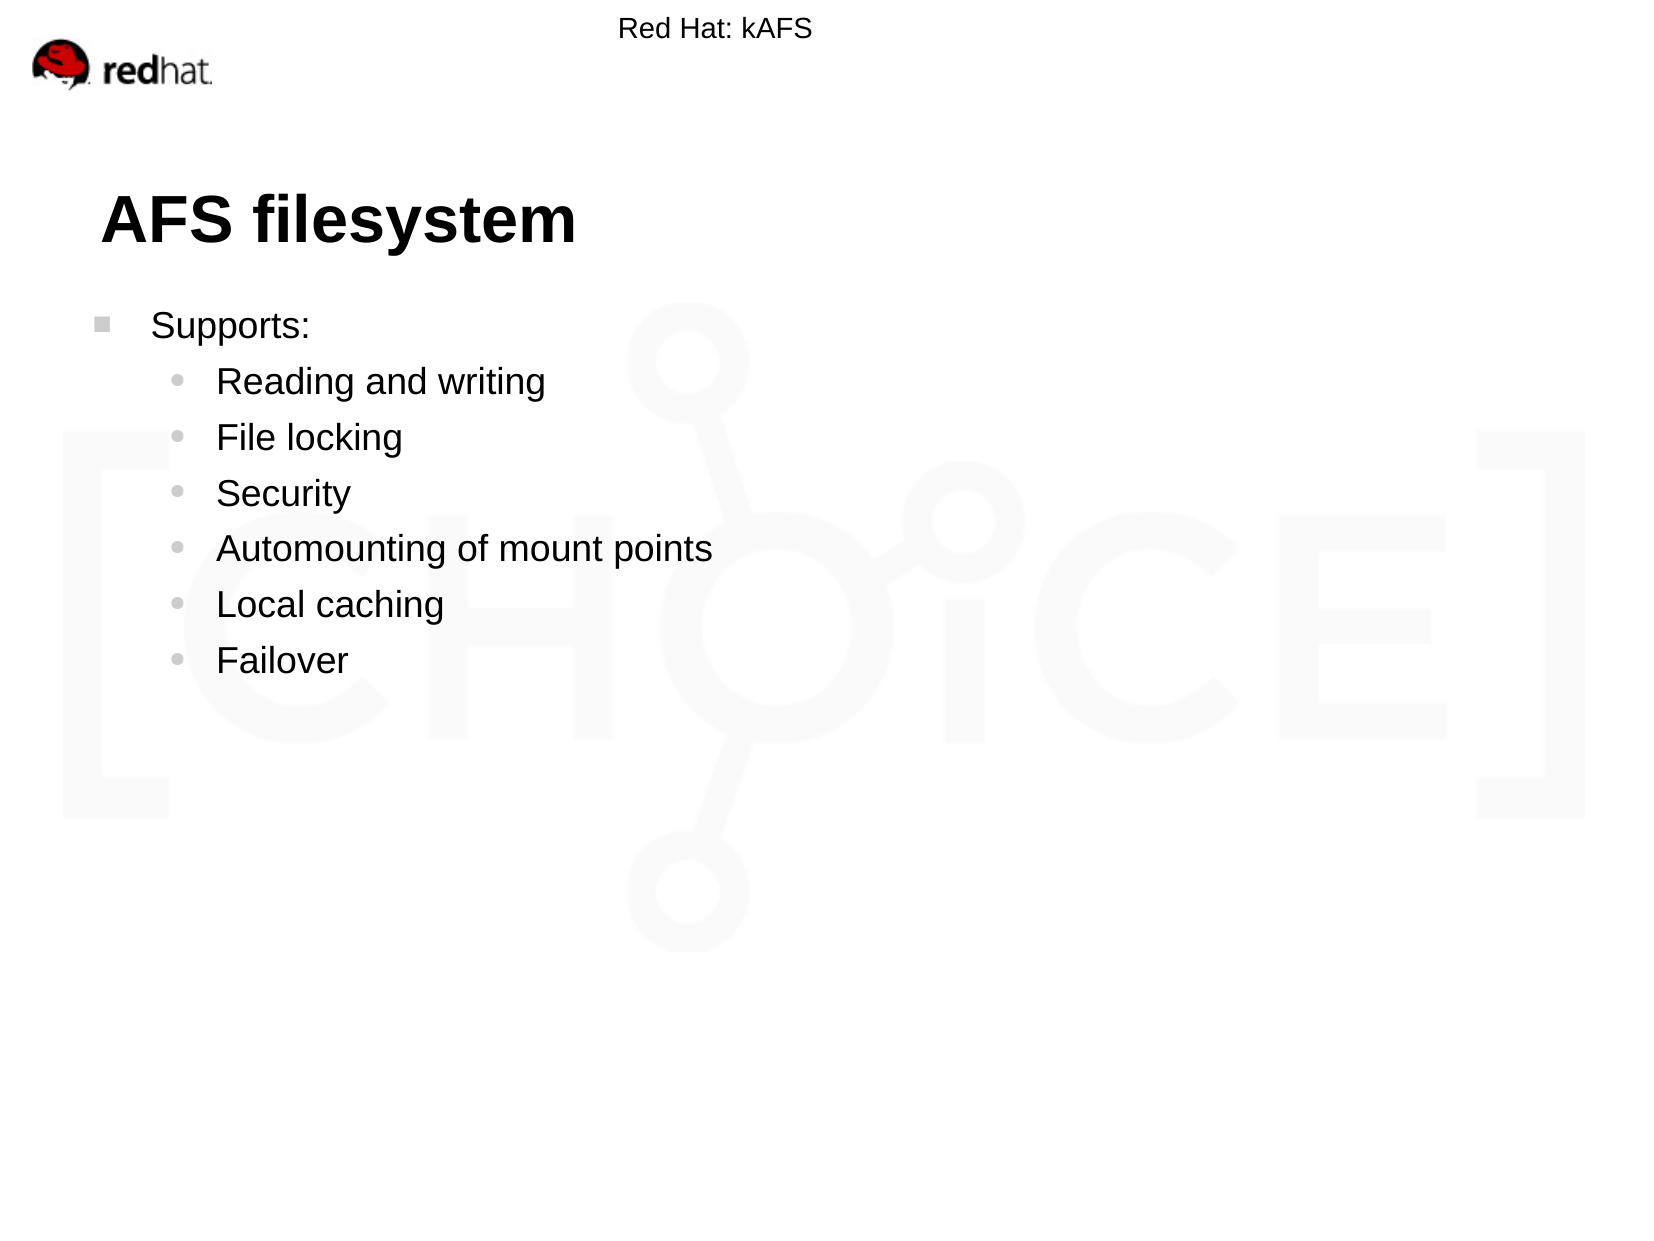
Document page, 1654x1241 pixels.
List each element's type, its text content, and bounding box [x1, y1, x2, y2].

picture [31, 37, 212, 98]
picture [63, 302, 1585, 952]
list Supports: Reading and writing File locking Security Automounting of mount points Local caching Failover [94, 304, 1500, 1174]
title AFS filesystem [100, 164, 1506, 275]
